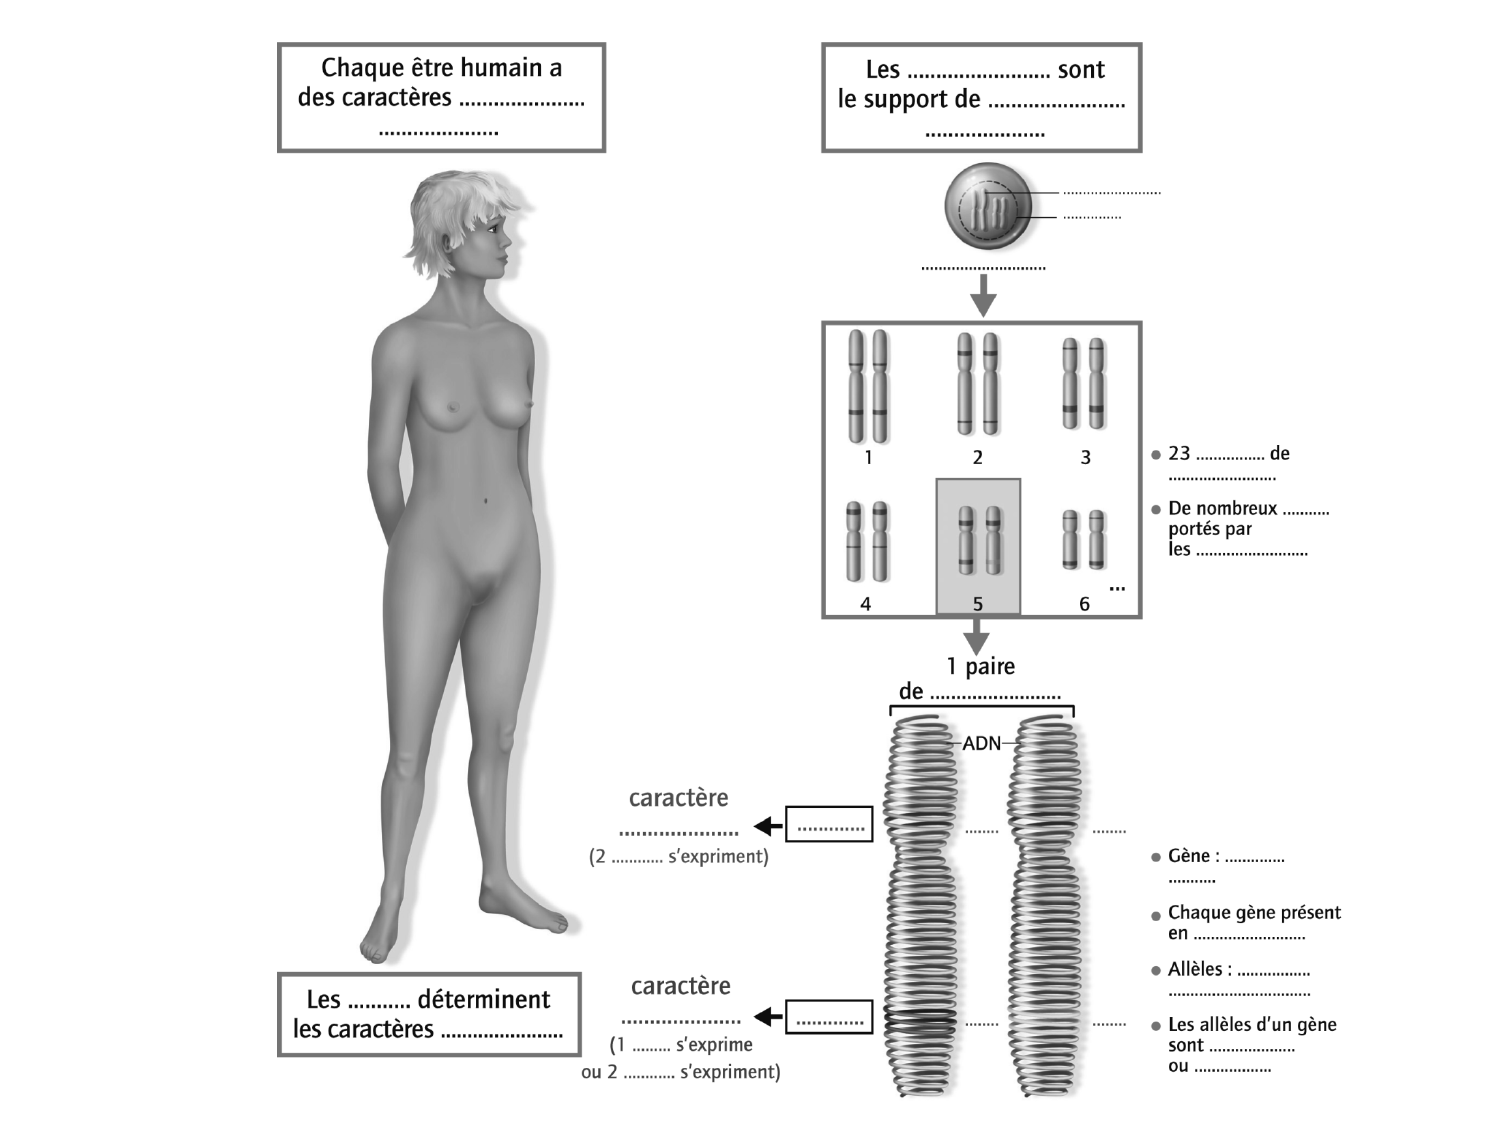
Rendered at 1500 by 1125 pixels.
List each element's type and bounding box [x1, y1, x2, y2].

picture [277, 42, 1346, 1103]
